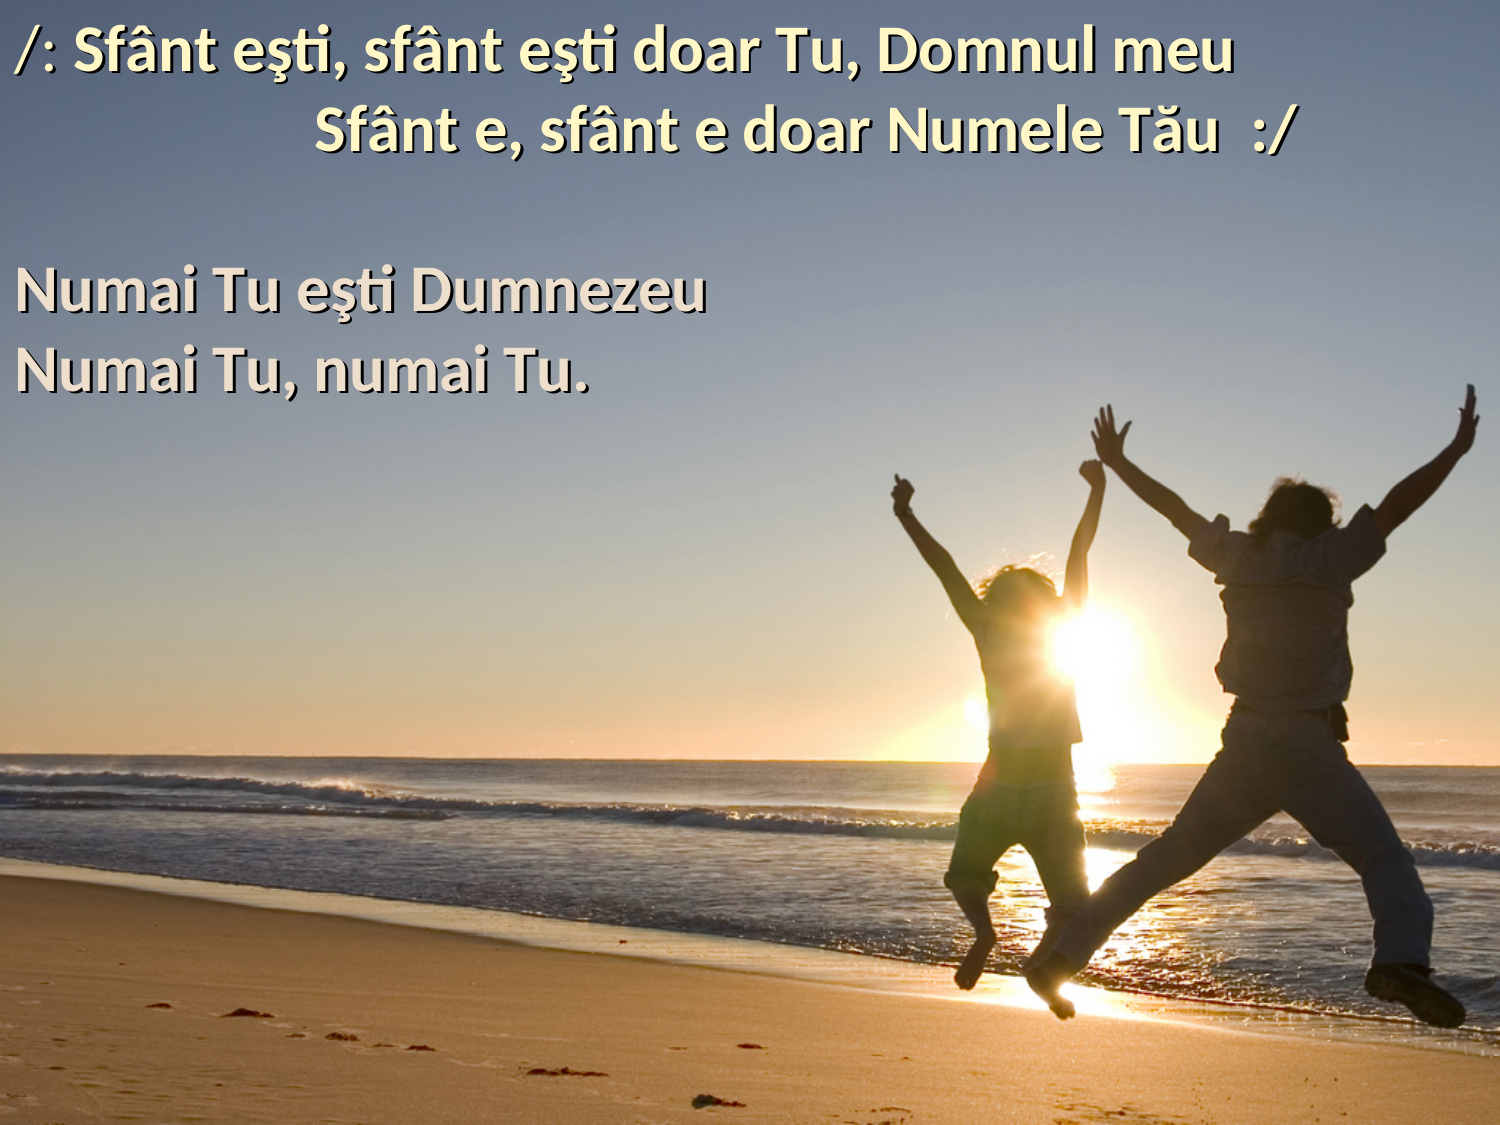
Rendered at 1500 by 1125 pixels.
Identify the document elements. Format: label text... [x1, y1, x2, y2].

text_box /: Sfânt eşti, sfânt eşti doar Tu, Domnul meu Sfânt e, sfânt e doar Numele Tău :/ Numai Tu eşti Dumnezeu Numai Tu, numai Tu. [0, 0, 1388, 502]
picture [0, 0, 1500, 1125]
